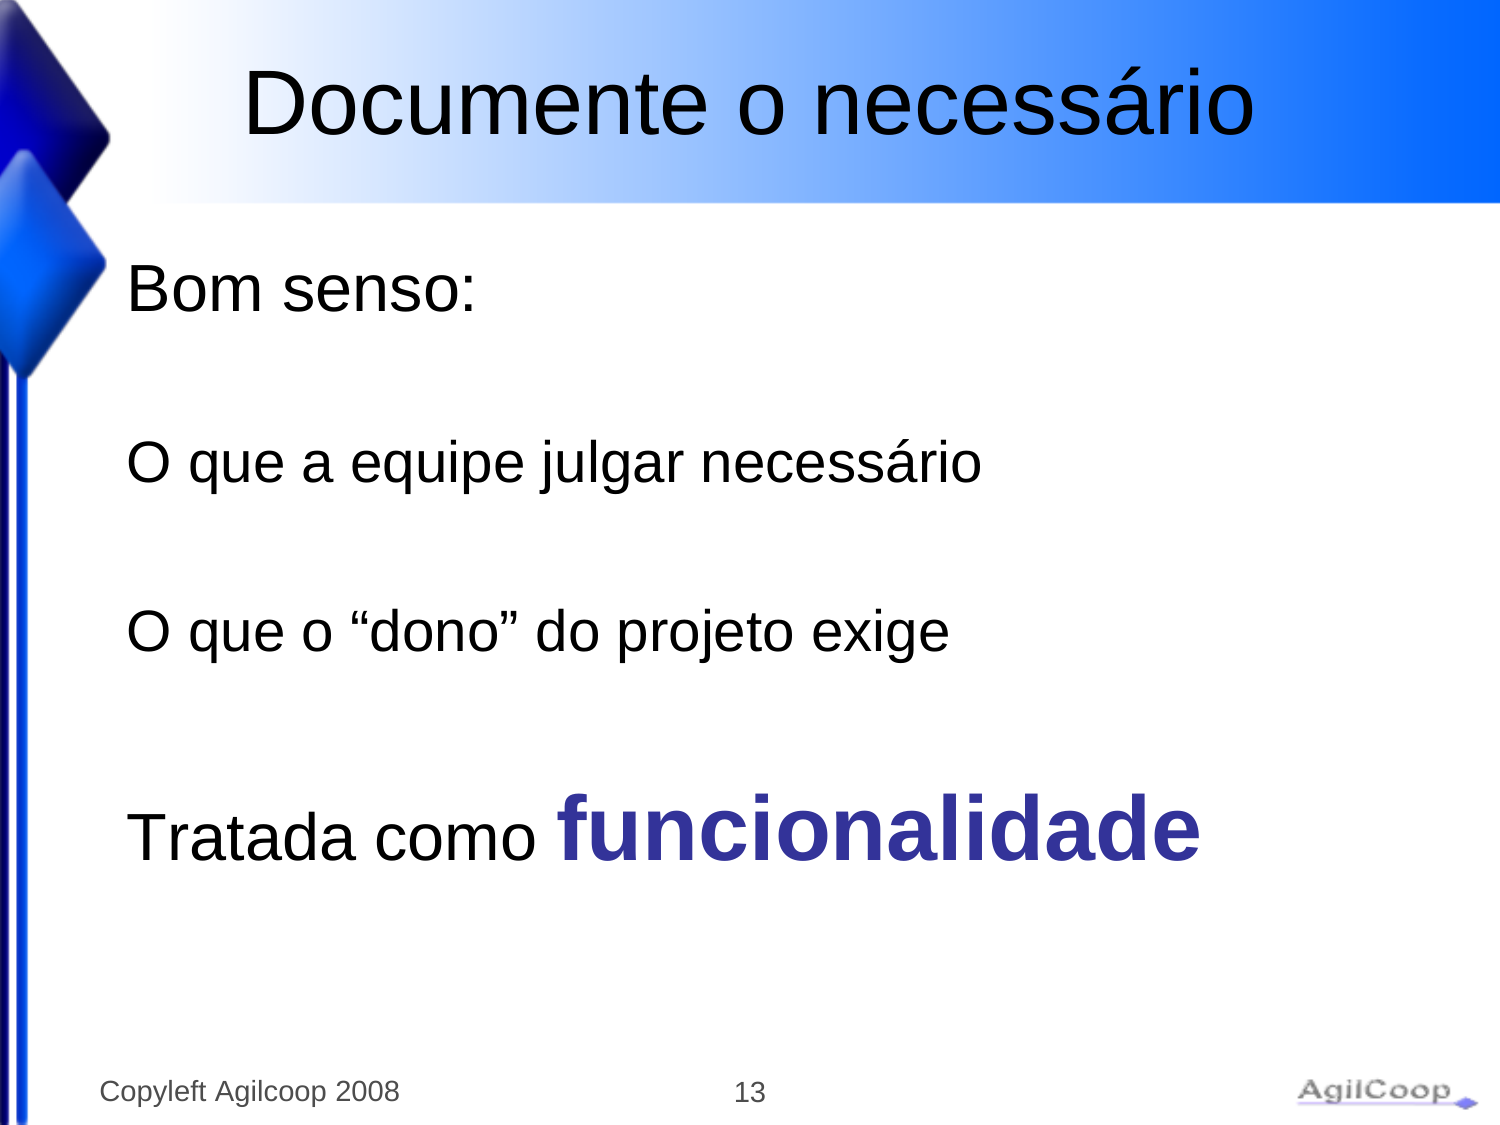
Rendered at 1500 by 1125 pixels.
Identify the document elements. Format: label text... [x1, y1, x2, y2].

title Documente o necessário [75, 8, 1426, 197]
picture [0, 0, 1500, 1125]
list Bom senso: O que a equipe julgar necessário O que o “dono” do projeto exige Tratada como funcionalidade [112, 243, 1425, 1006]
